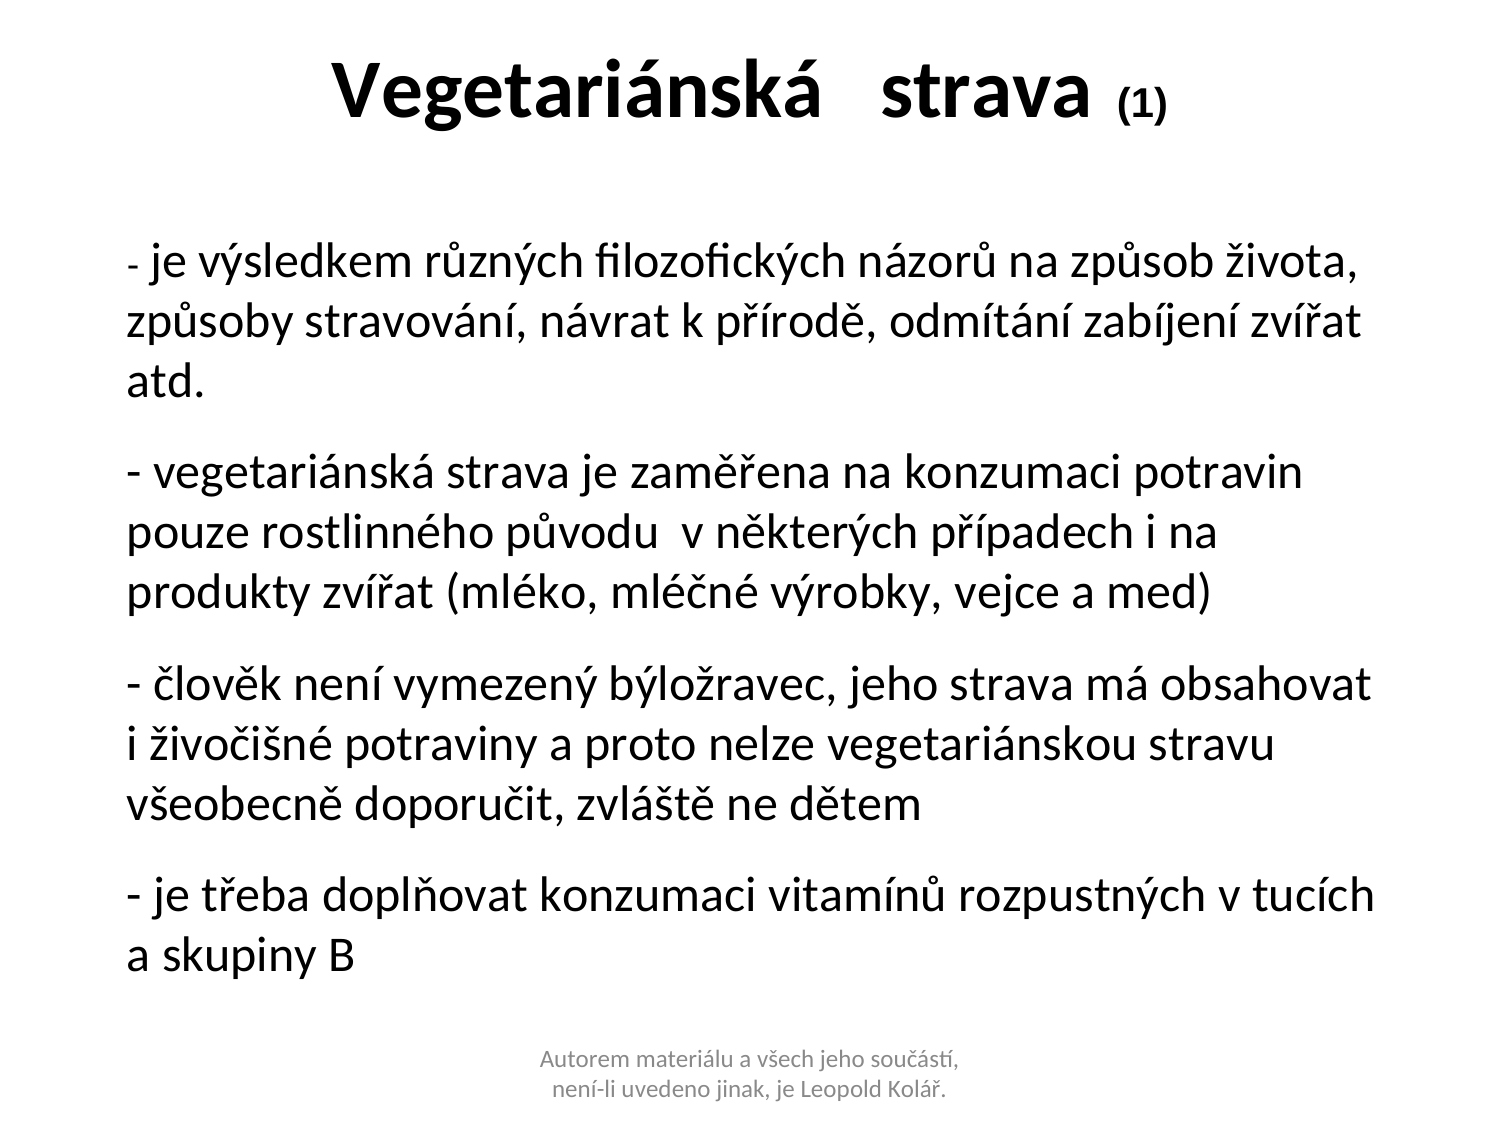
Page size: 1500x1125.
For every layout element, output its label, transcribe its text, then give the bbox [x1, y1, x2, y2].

title Vegetariánská strava (1) [75, 26, 1426, 142]
text_box Autorem materiálu a všech jeho součástí, není-li uvedeno jinak, je Leopold Kolář. [512, 1042, 988, 1103]
text_box - je výsledkem různých filozofických názorů na způsob života, způsoby stravování, návrat k přírodě, odmítání zabíjení zvířat atd. - vegetariánská strava je zaměřena na konzumaci potravin pouze rostlinného původu v některých případech i na produkty zvířat (mléko, mléčné výrobky, vejce a med) - člověk není vymezený býložravec, jeho strava má obsahovat i živočišné potraviny a proto nelze vegetariánskou stravu všeobecně doporučit, zvláště ne dětem - je třeba doplňovat konzumaci vitamínů rozpustných v tucích a skupiny B [112, 220, 1400, 990]
